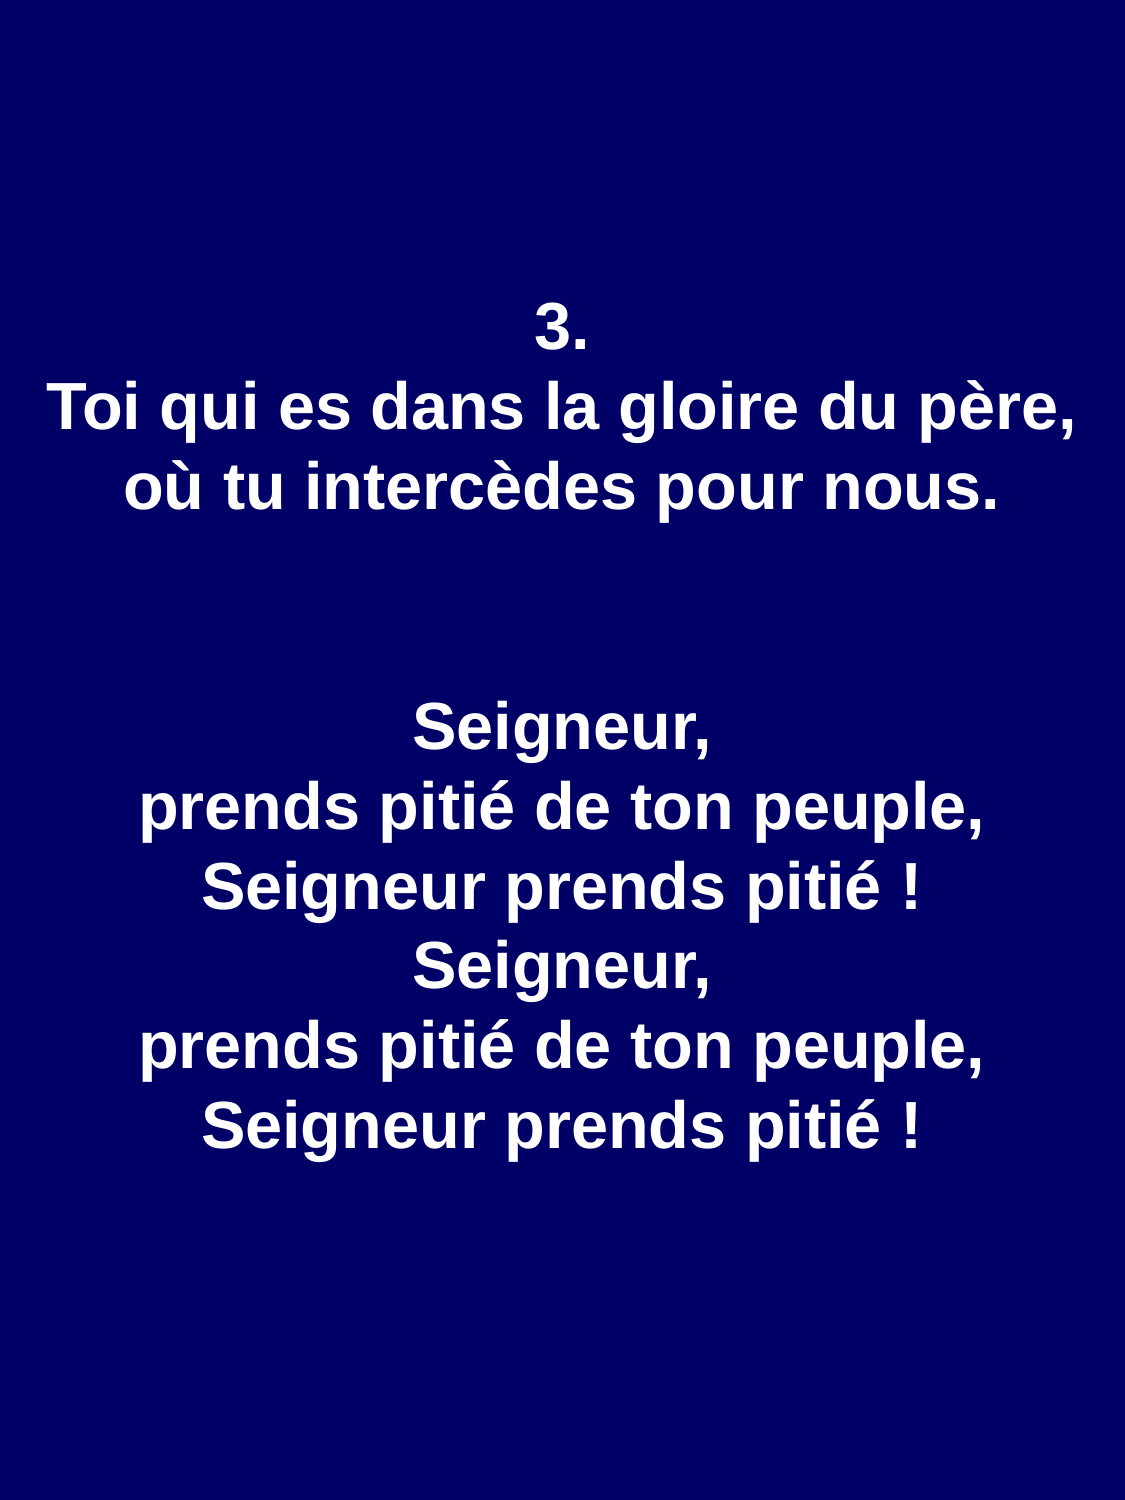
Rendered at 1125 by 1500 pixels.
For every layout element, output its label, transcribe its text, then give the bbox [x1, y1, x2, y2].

text_box 3. Toi qui es dans la gloire du père, où tu intercèdes pour nous. Seigneur, prends pitié de ton peuple, Seigneur prends pitié ! Seigneur, prends pitié de ton peuple, Seigneur prends pitié ! [0, 94, 1125, 1431]
